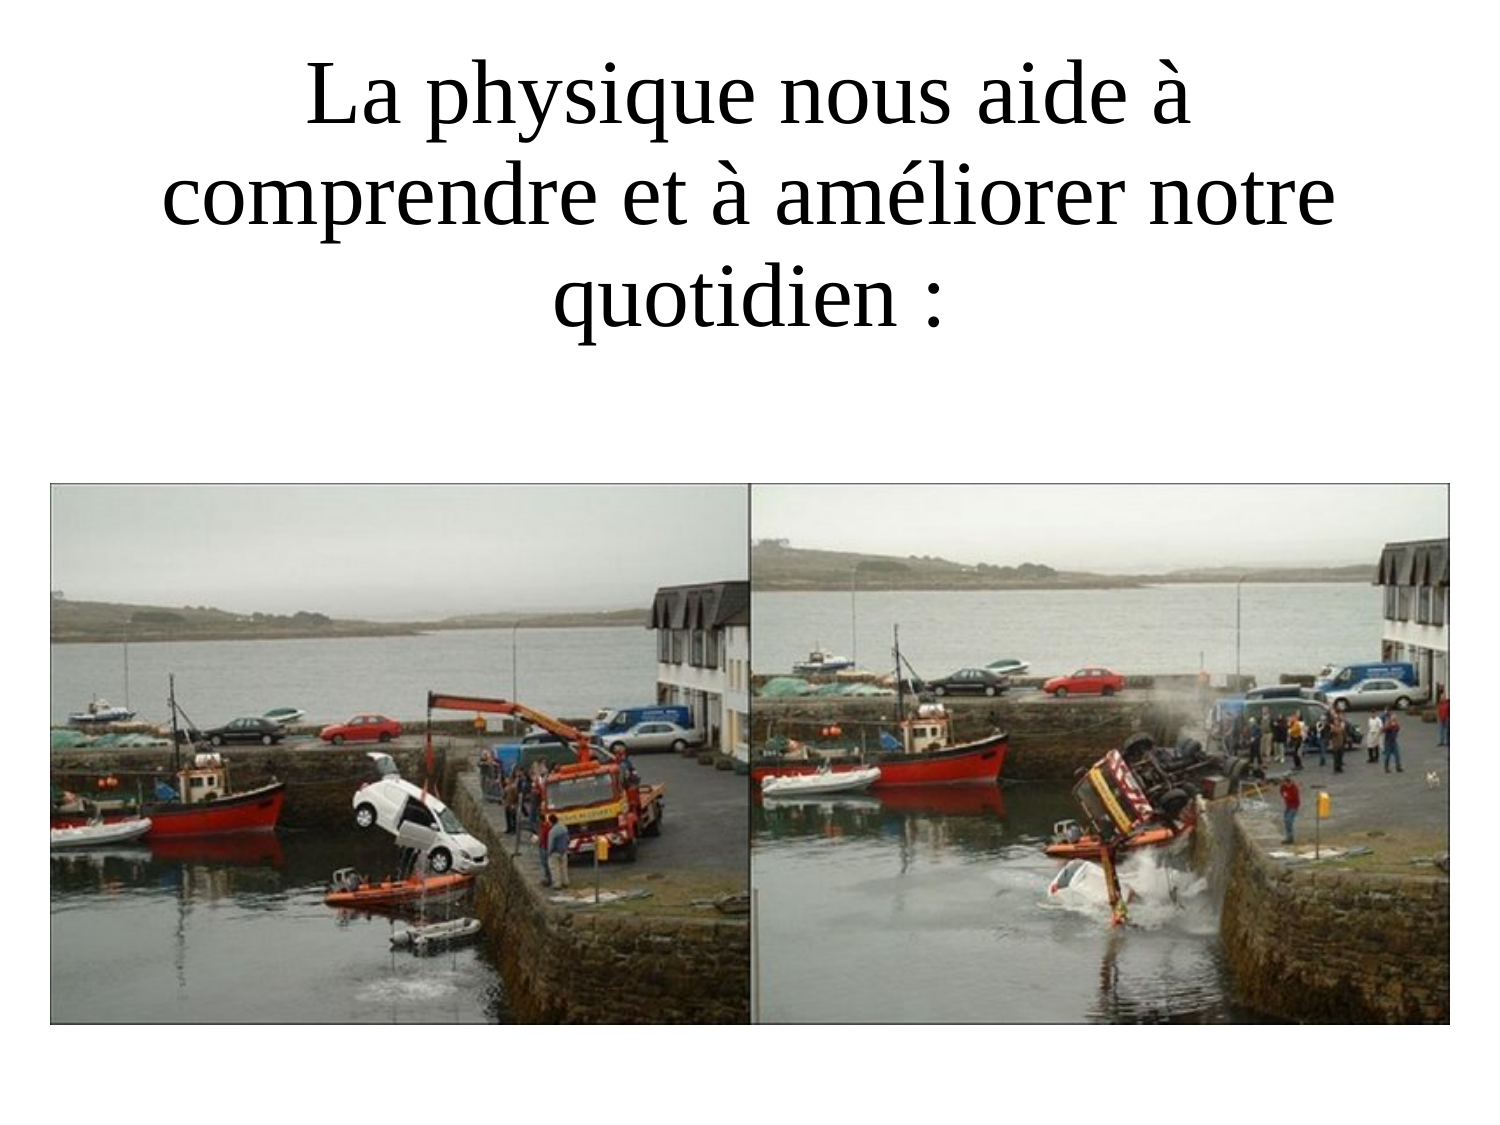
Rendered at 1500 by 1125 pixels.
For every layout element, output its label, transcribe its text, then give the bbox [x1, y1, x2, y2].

title La physique nous aide à comprendre et à améliorer notre quotidien : [112, 21, 1388, 367]
picture [50, 483, 1450, 1026]
